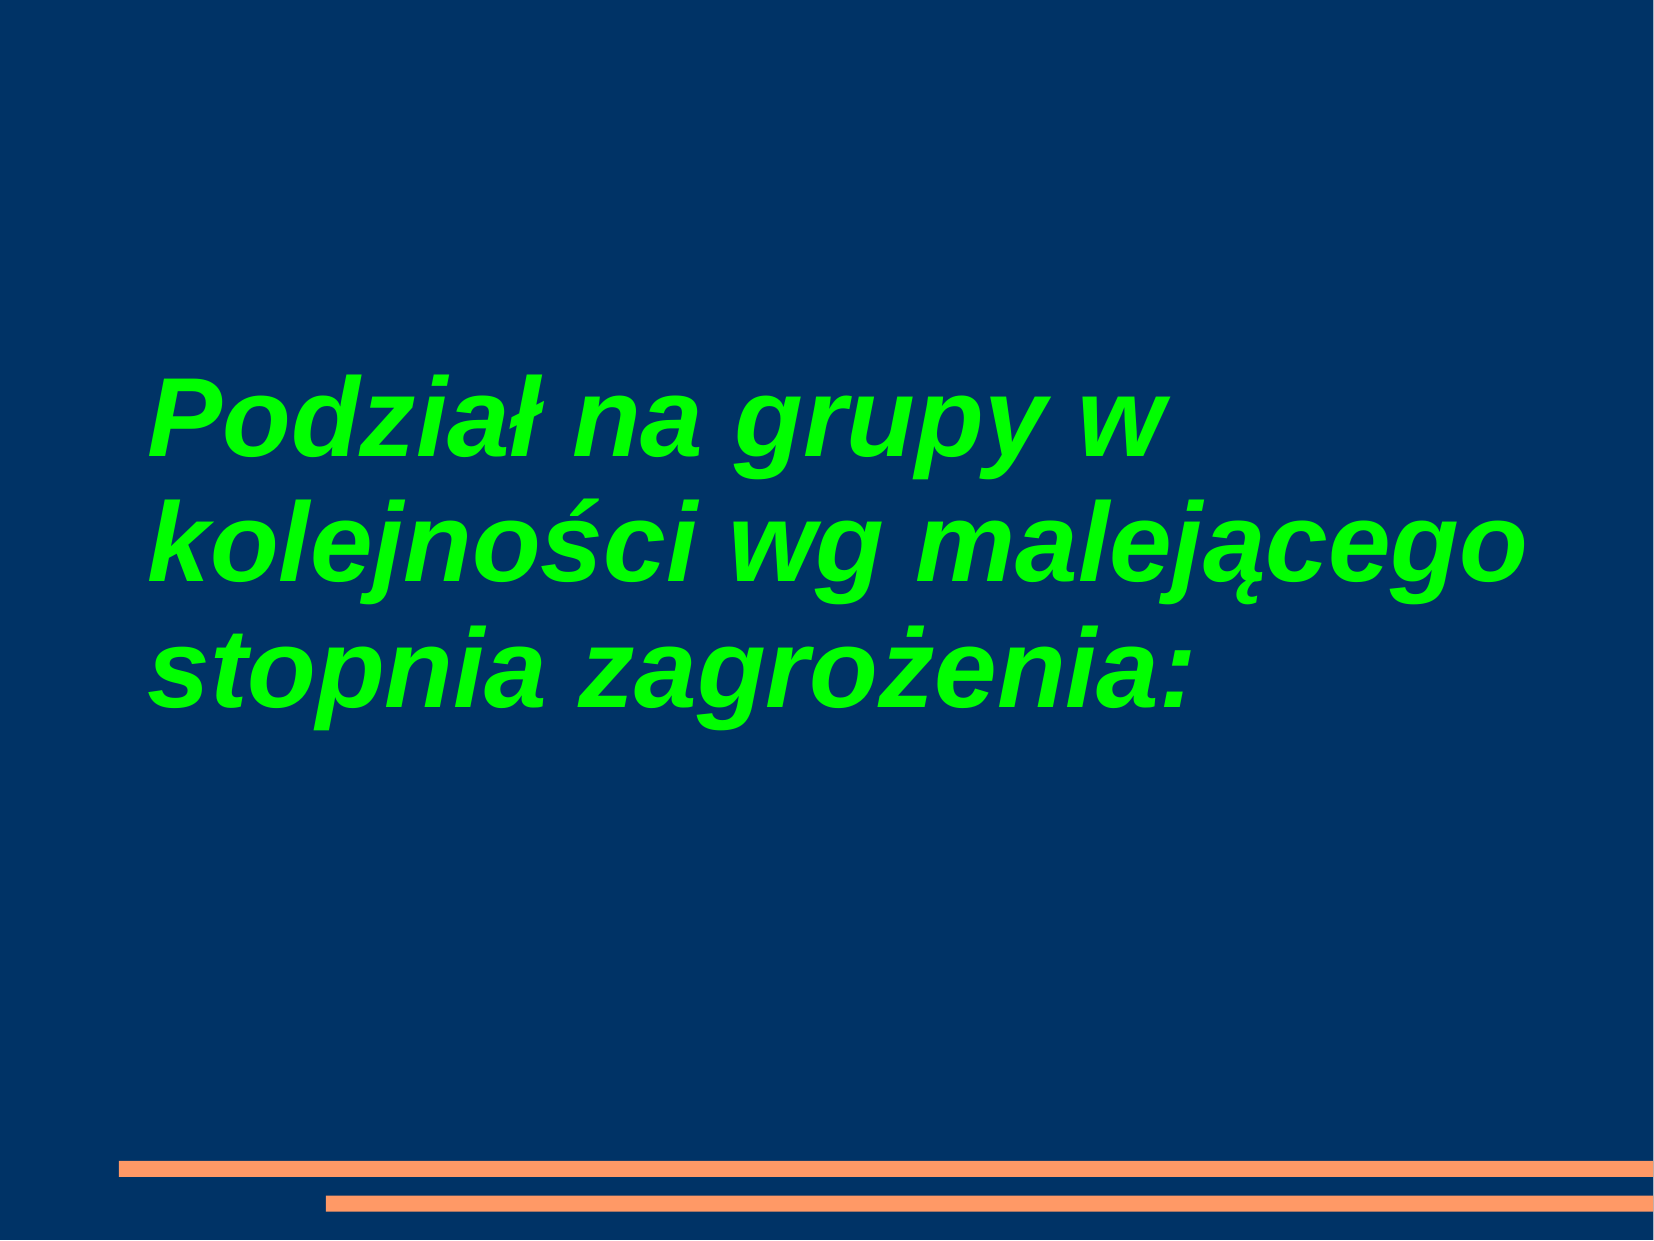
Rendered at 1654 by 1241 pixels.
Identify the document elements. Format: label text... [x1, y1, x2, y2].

title Podział na grupy w kolejności wg malejącego stopnia zagrożenia: [147, 354, 1560, 731]
